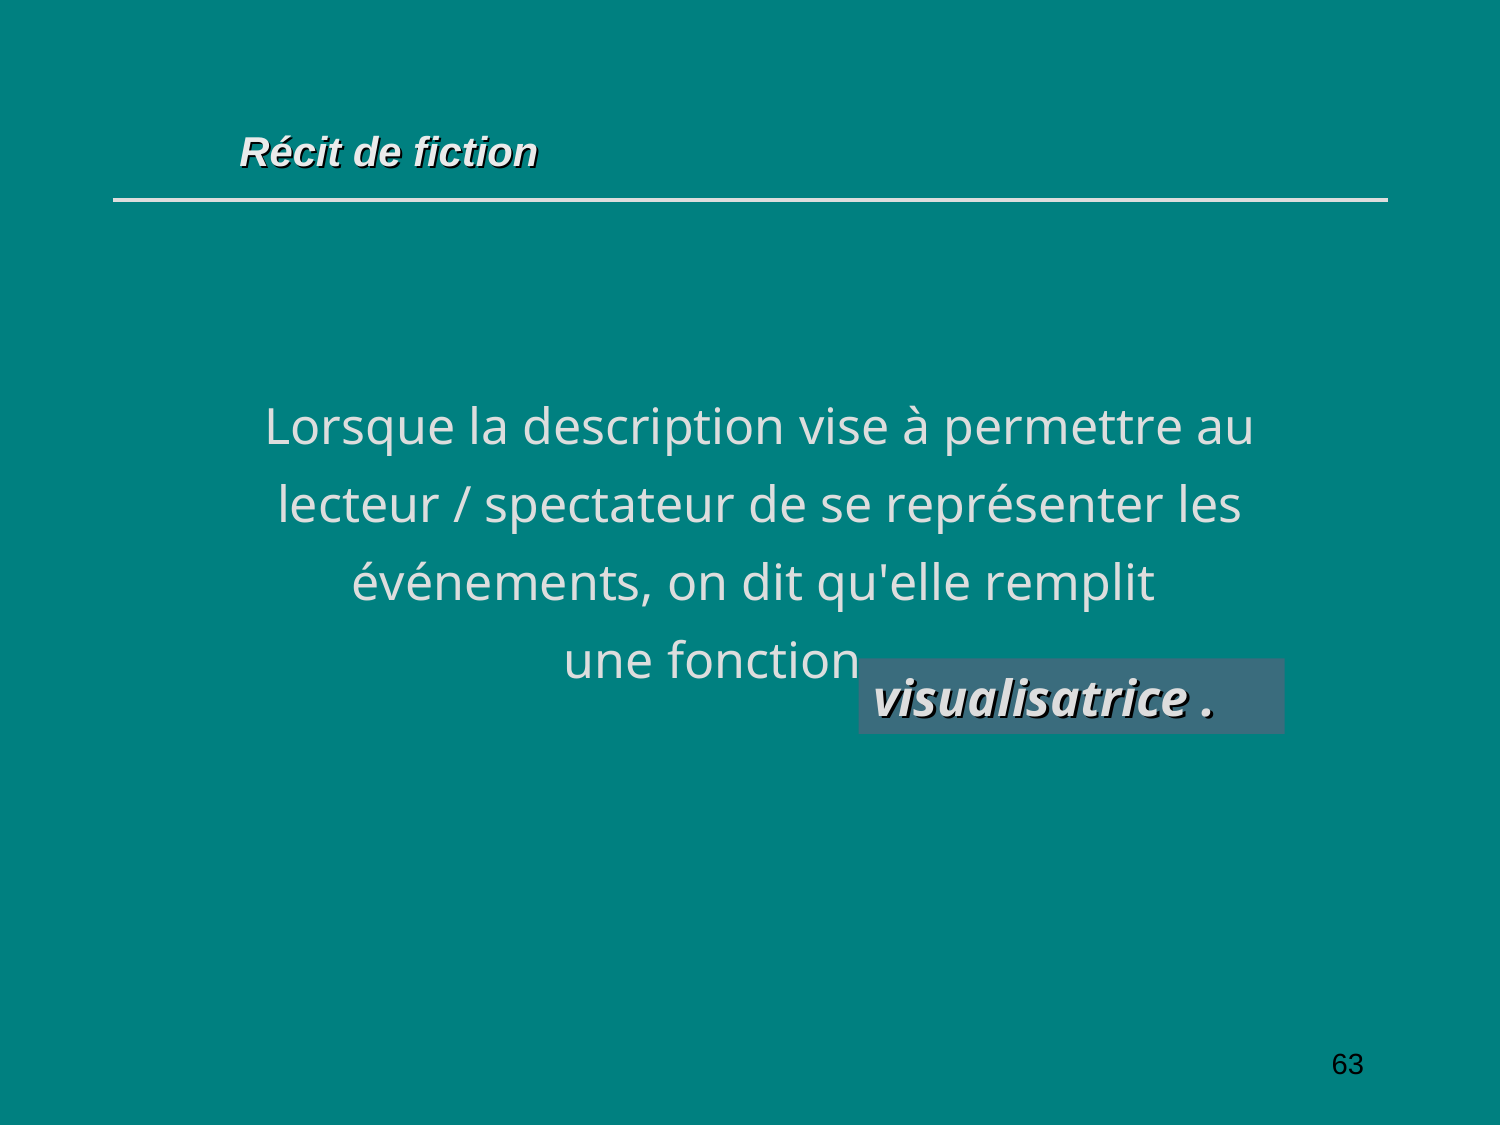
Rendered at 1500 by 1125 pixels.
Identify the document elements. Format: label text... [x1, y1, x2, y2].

text_box Lorsque la description vise à permettre au lecteur / spectateur de se représenter les événements, on dit qu'elle remplit une fonction . . . [182, 368, 1338, 696]
text_box visualisatrice . [858, 658, 1285, 734]
text_box Récit de fiction [224, 116, 554, 183]
